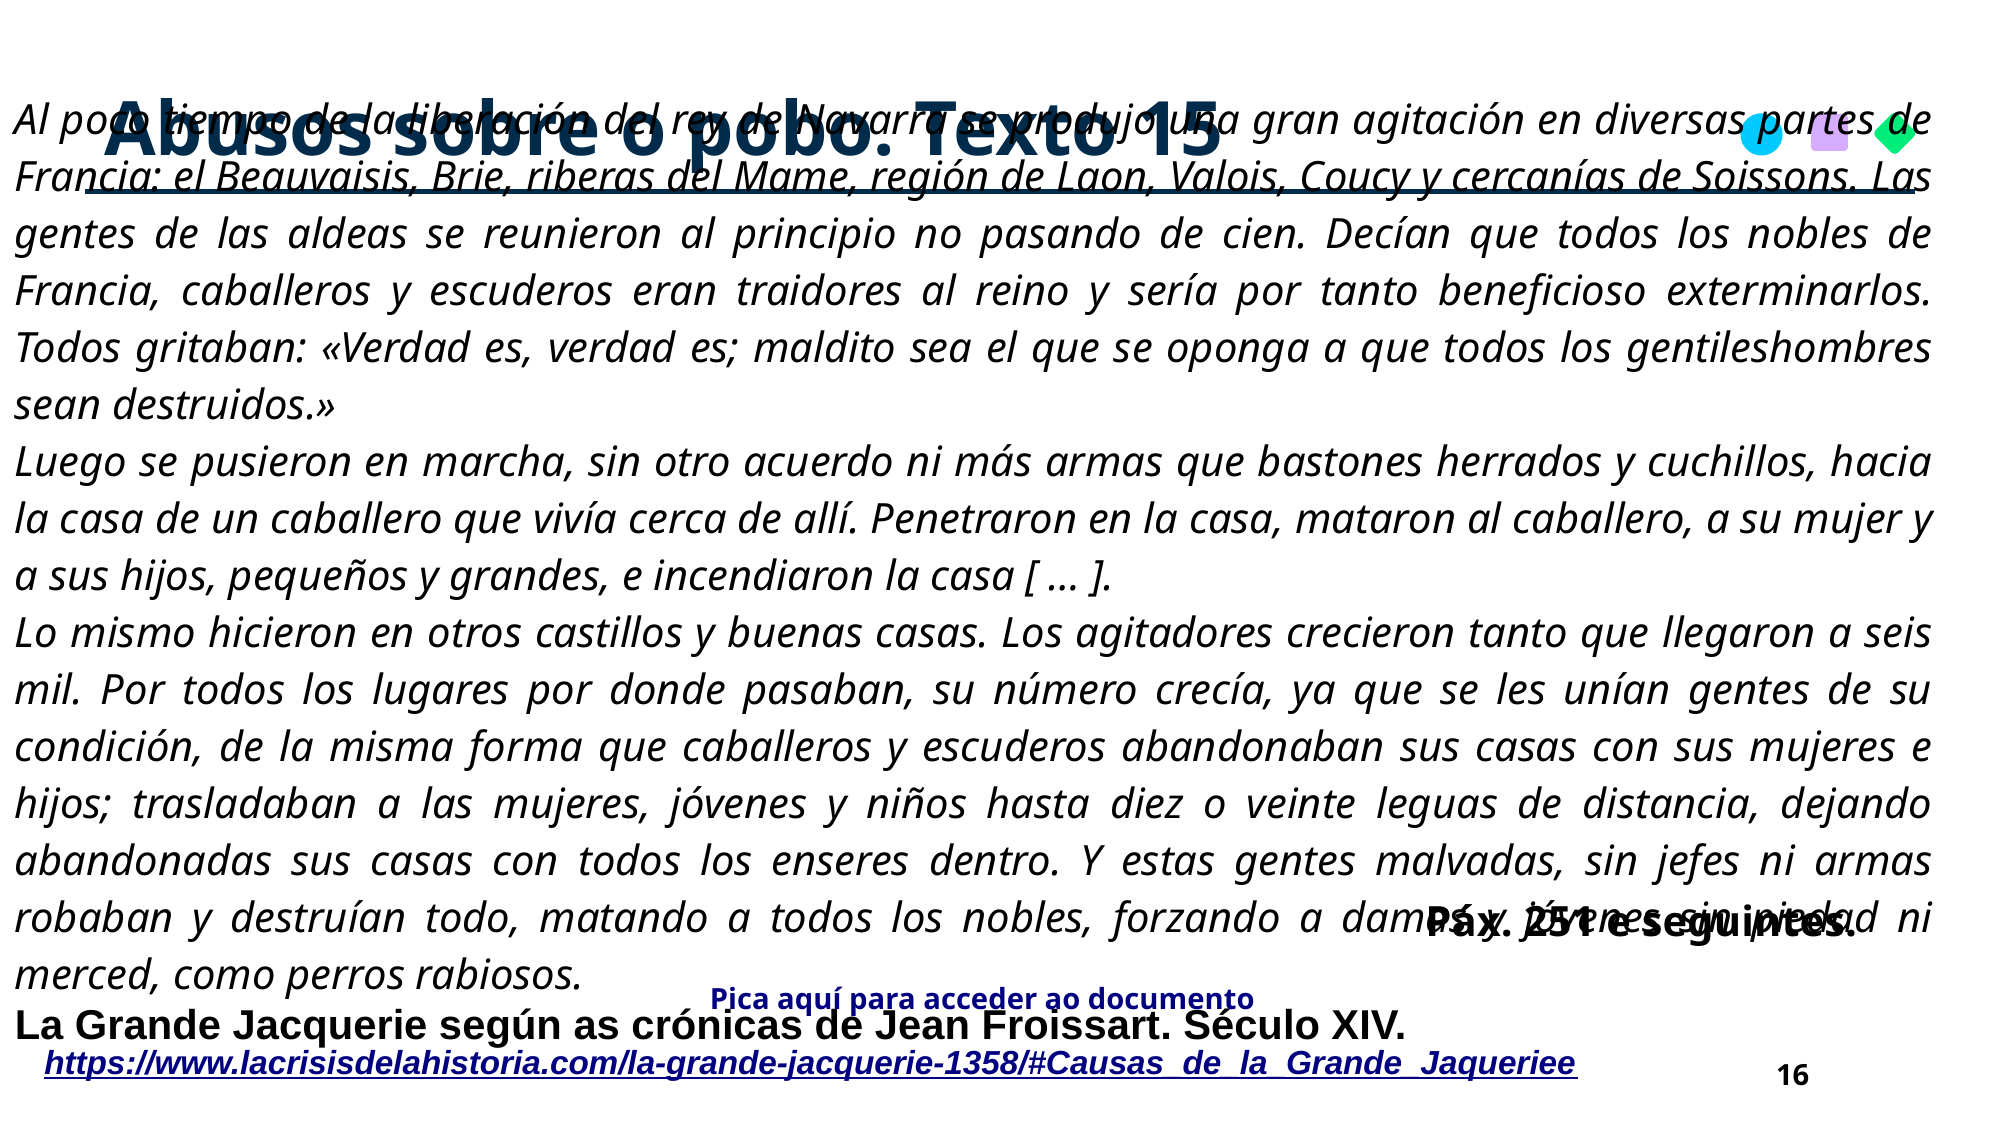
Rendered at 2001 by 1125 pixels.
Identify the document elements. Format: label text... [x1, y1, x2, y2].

text_box https://www.lacrisisdelahistoria.com/la-grande-jacquerie-1358/#Causas_de_la_Grande_Jaqueriee [29, 1008, 1941, 1119]
title Abusos sobre o pobo. Texto 15 [84, 29, 1601, 178]
text_box Pica aquí para acceder ao documento [554, 963, 1411, 1034]
text_box Al poco tiempo de la liberación del rey de Navarra se produjo una gran agitación en diversas partes de Francia: el Beauvaisis, Brie, riberas del Mame, región de Laon, Valois, Coucy y cercanías de Soissons. Las gentes de las aldeas se reunieron al principio no pasando de cien. Decían que todos los nobles de Francia, caballeros y escuderos eran traidores al reino y sería por tanto beneficioso exterminarlos. Todos gritaban: «Verdad es, verdad es; maldito sea el que se oponga a que todos los gentileshombres sean destruidos.» Luego se pusieron en marcha, sin otro acuerdo ni más armas que bastones herrados y cuchillos, hacia la casa de un caballero que vivía cerca de allí. Penetraron en la casa, mataron al caballero, a su mujer y a sus hijos, pequeños y grandes, e incendiaron la casa [ … ]. Lo mismo hicieron en otros castillos y buenas casas. Los agitadores crecieron tanto que llegaron a seis mil. Por todos los lugares por donde pasaban, su número crecía, ya que se les unían gentes de su condición, de la misma forma que caballeros y escuderos abandonaban sus casas con sus mujeres e hijos; trasladaban a las mujeres, jóvenes y niños hasta diez o veinte leguas de distancia, dejando abandonadas sus casas con todos los enseres dentro. Y estas gentes malvadas, sin jefes ni armas robaban y destruían todo, matando a todos los nobles, forzando a damas y jóvenes sin piedad ni merced, como perros rabiosos. La Grande Jacquerie según as crónicas de Jean Froissart. Século XIV. [0, 188, 1949, 950]
text_box Páx. 251 e seguintes. [1410, 891, 2000, 950]
